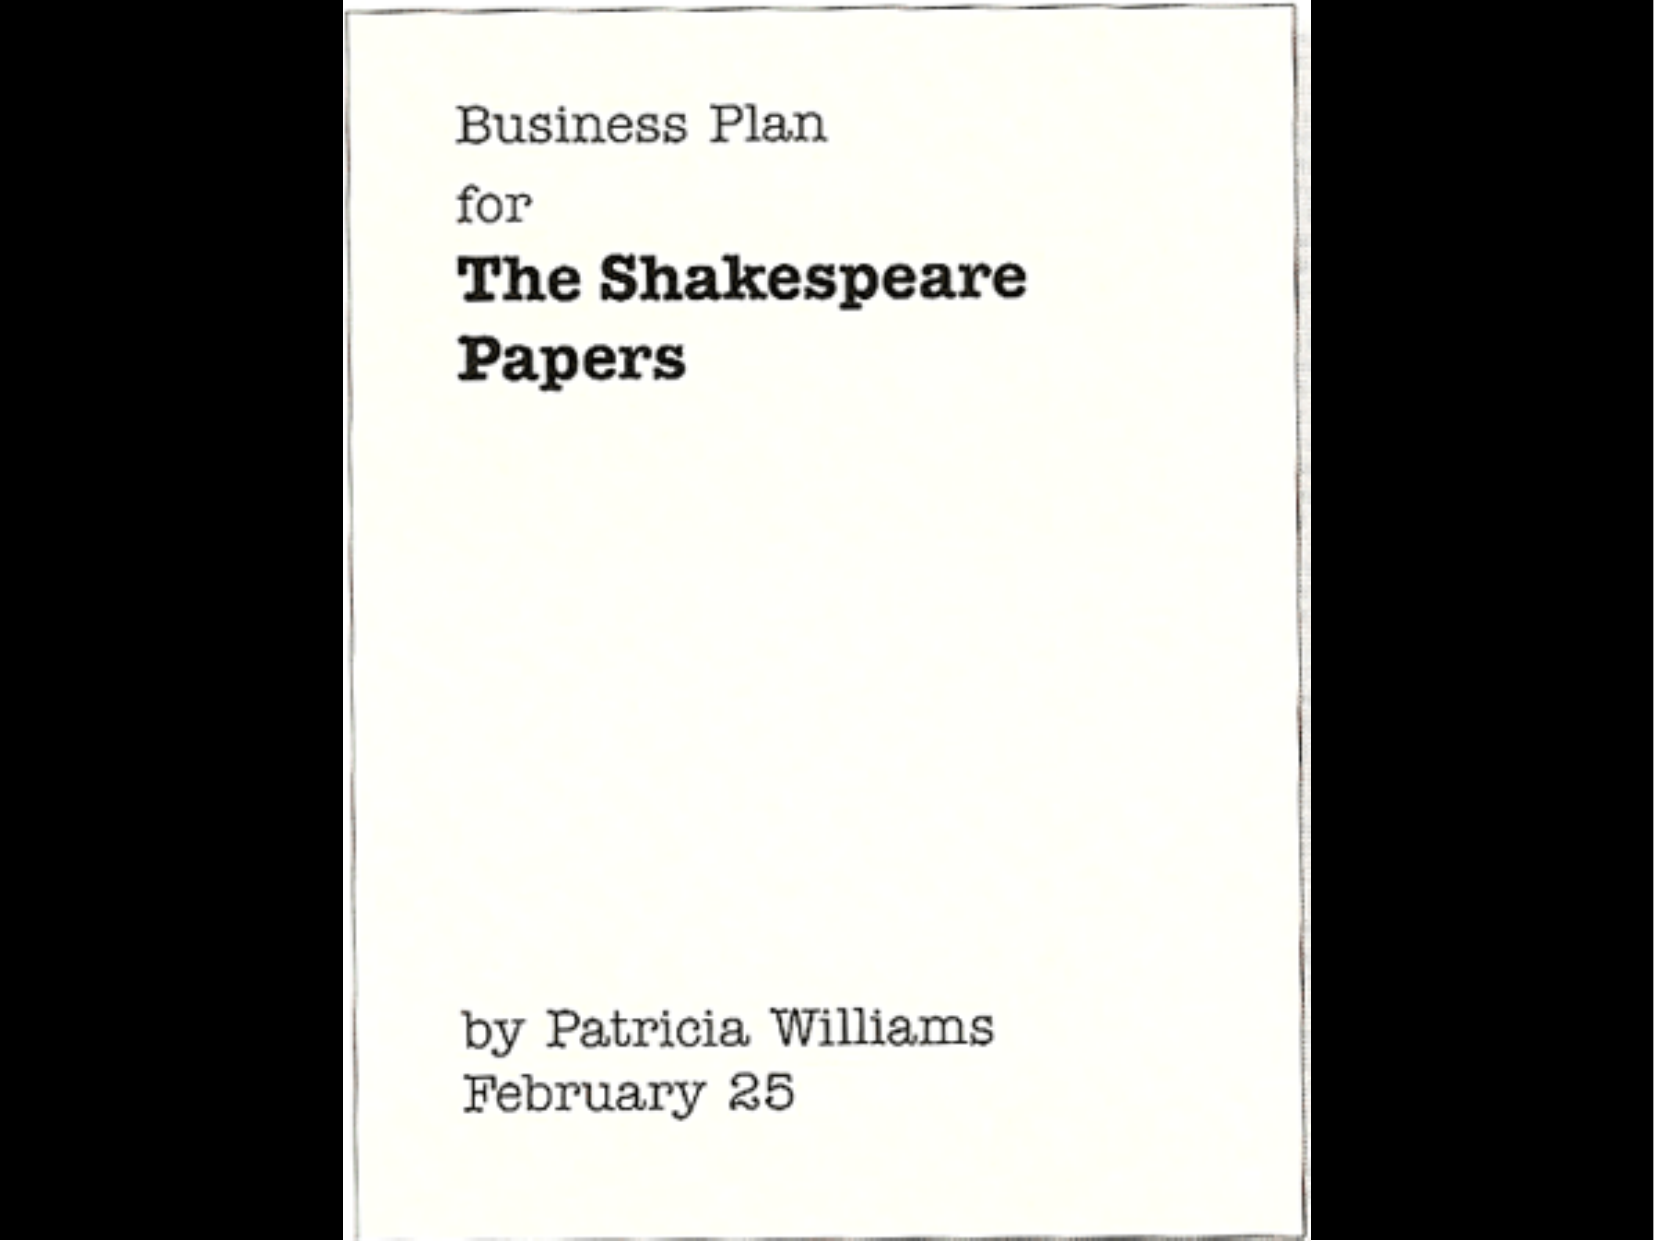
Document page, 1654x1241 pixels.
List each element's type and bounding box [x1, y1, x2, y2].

picture [343, 0, 1311, 1241]
